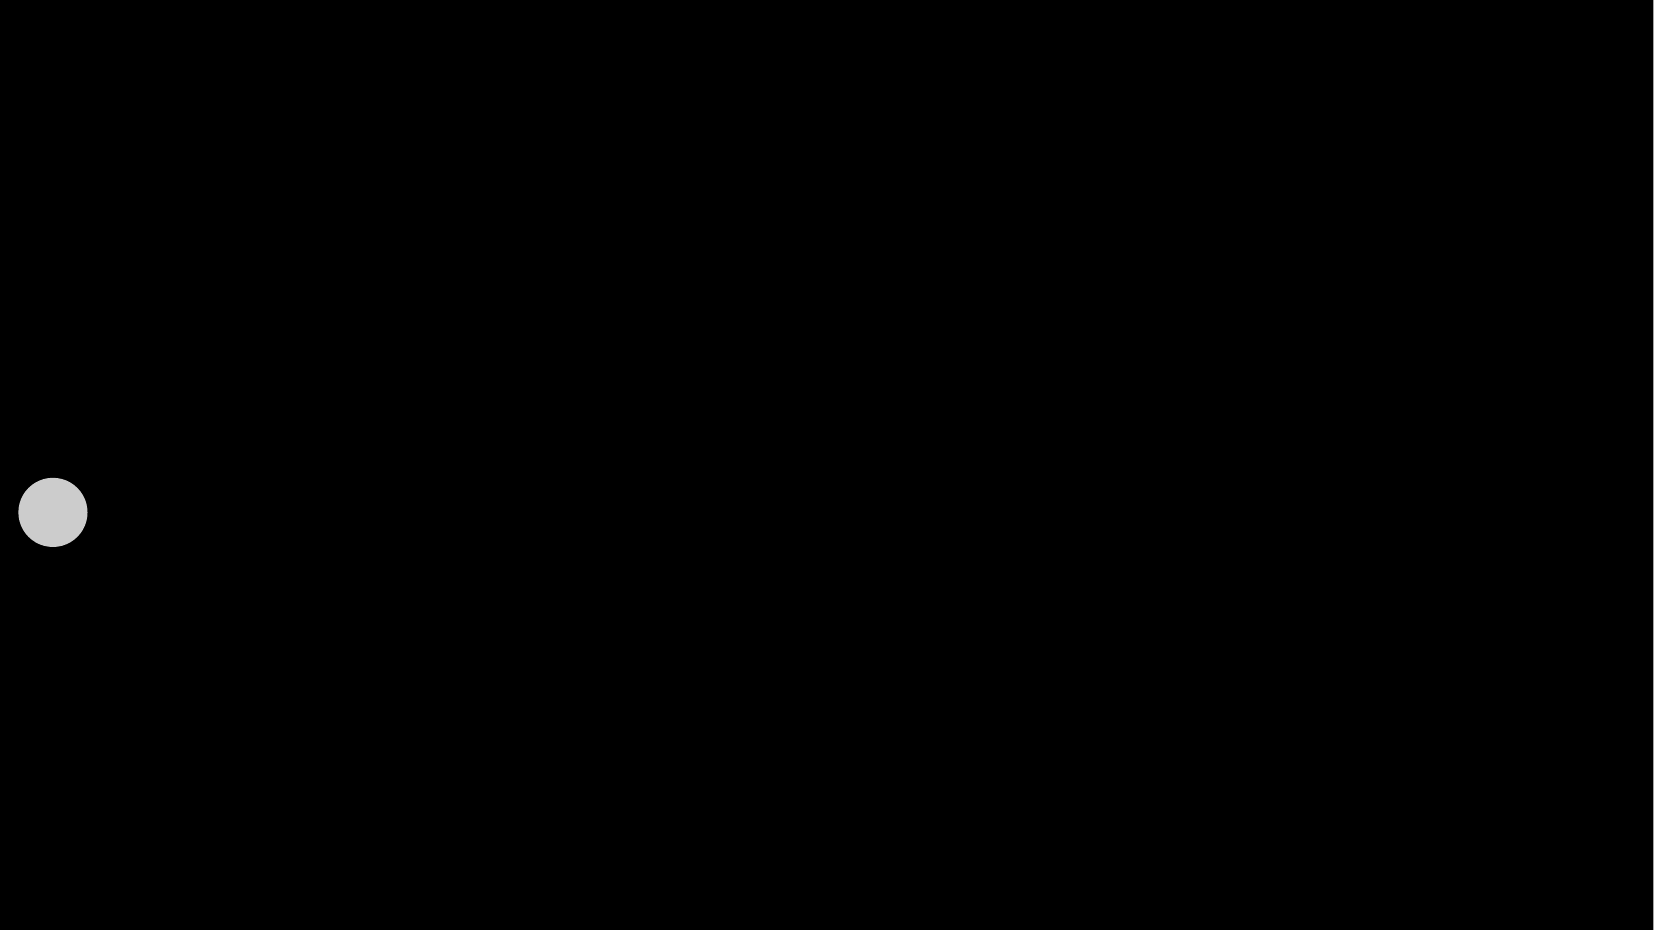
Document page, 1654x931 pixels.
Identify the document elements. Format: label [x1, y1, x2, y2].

text_box [18, 477, 88, 547]
